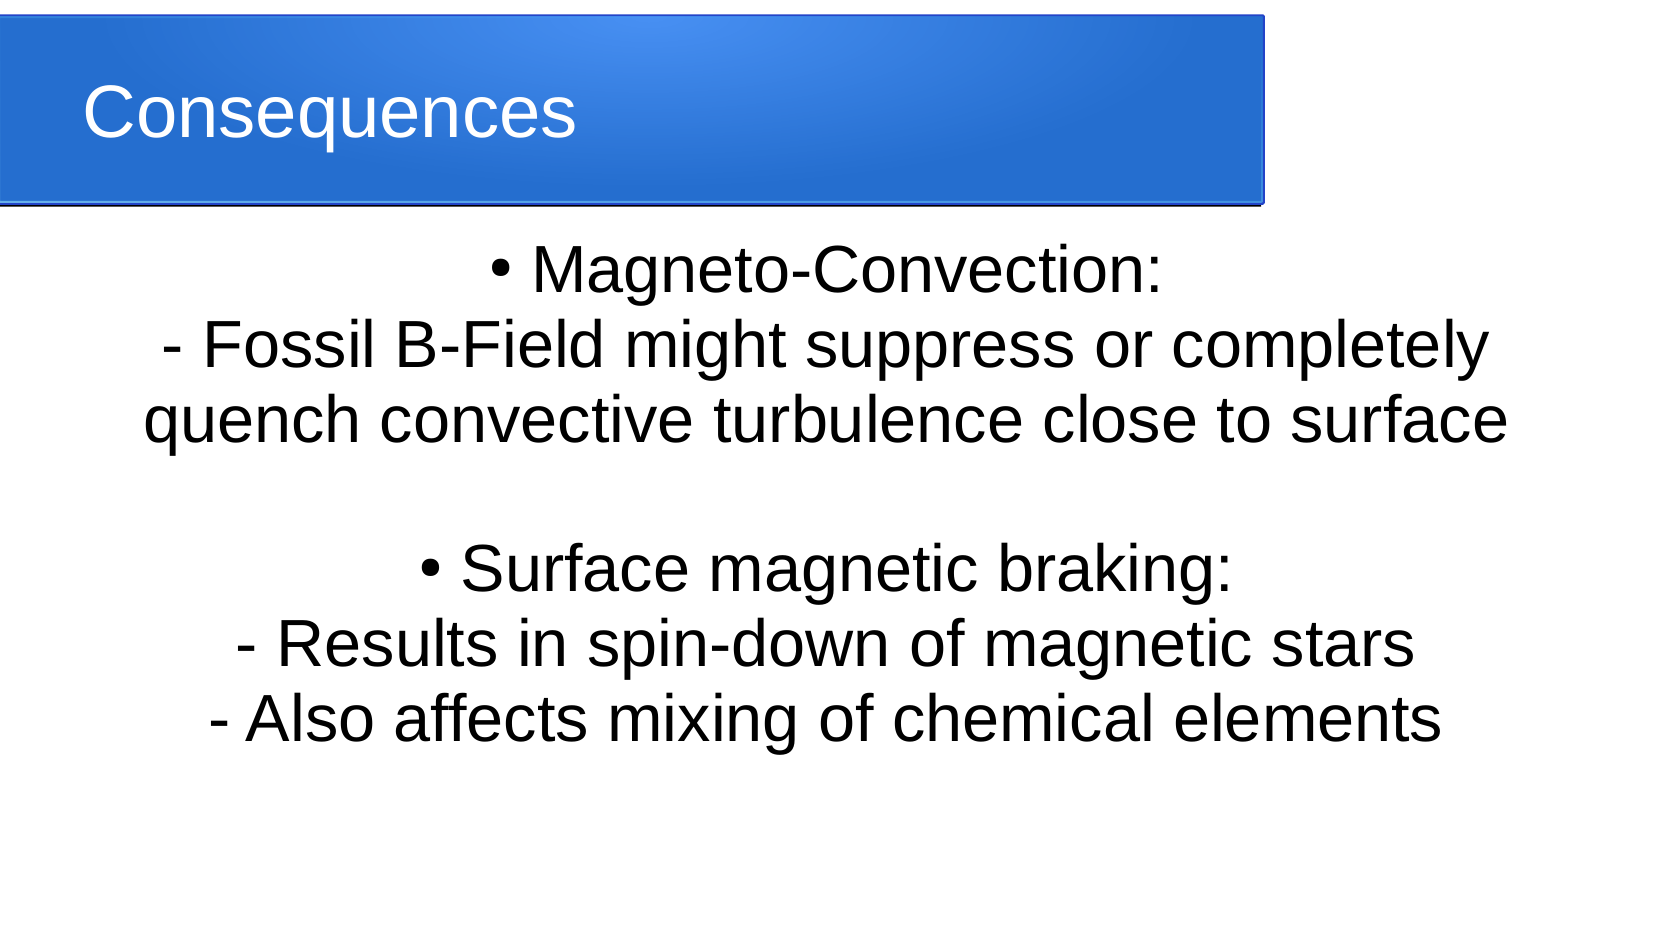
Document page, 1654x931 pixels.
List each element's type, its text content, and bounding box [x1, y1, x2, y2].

title Consequences [82, 35, 1235, 189]
subtitle Magneto-Convection: - Fossil B-Field might suppress or completely quench convective turbulence close to surface Surface magnetic braking: - Results in spin-down of magnetic stars - Also affects mixing of chemical elements [82, 224, 1571, 764]
